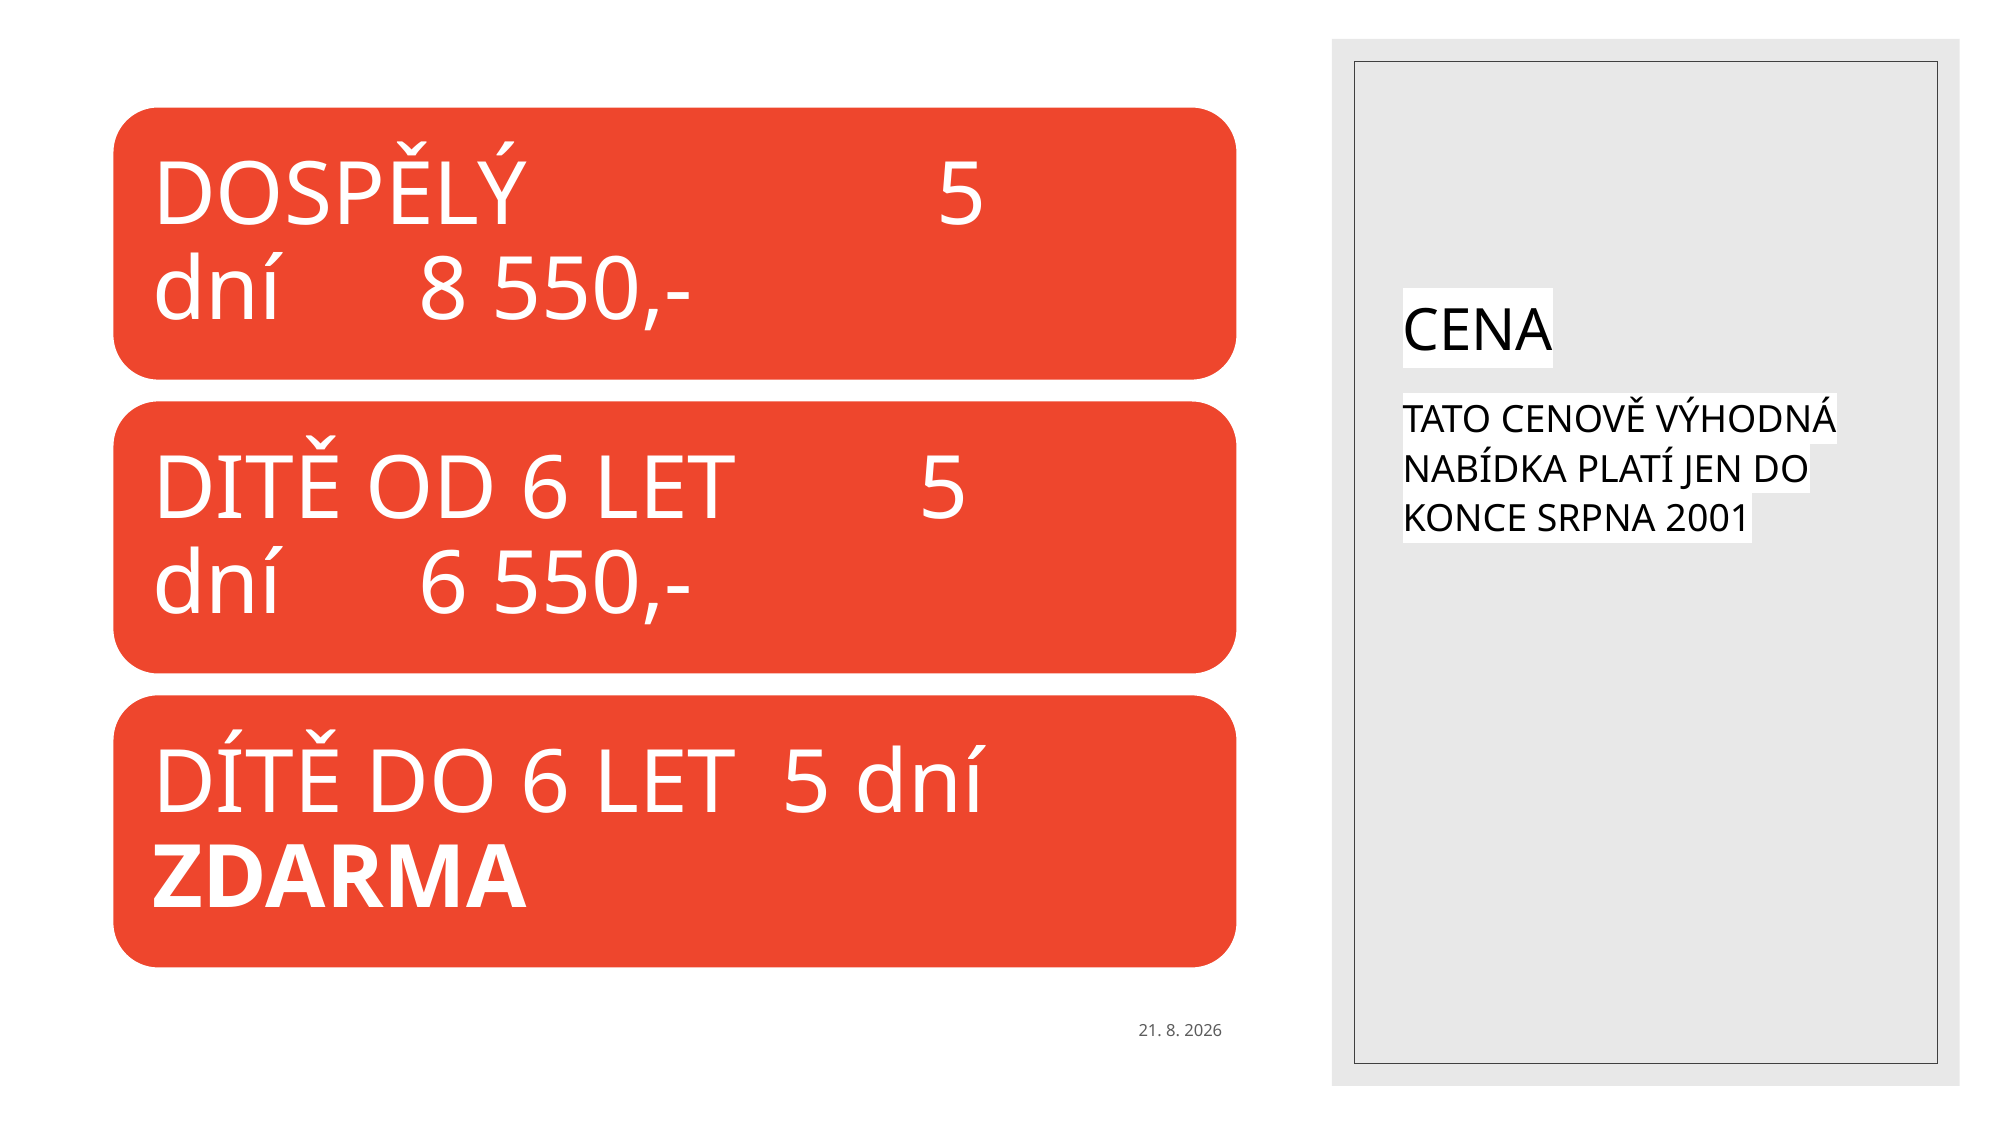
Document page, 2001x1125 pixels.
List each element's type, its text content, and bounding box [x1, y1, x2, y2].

text_box DITĚ OD 6 LET 5 dní 6 550,- [112, 400, 1238, 675]
text_box DÍTĚ DO 6 LET 5 dní ZDARMA [112, 694, 1238, 969]
list TATO CENOVĚ VÝHODNÁ NABÍDKA PLATÍ JEN DO KONCE SRPNA 2001 [1387, 383, 1907, 975]
text_box DOSPĚLÝ 5 dní 8 550,- [112, 106, 1238, 381]
slide_number 7. 5. 2020 [916, 990, 1238, 1050]
title CENA [1387, 99, 1907, 370]
